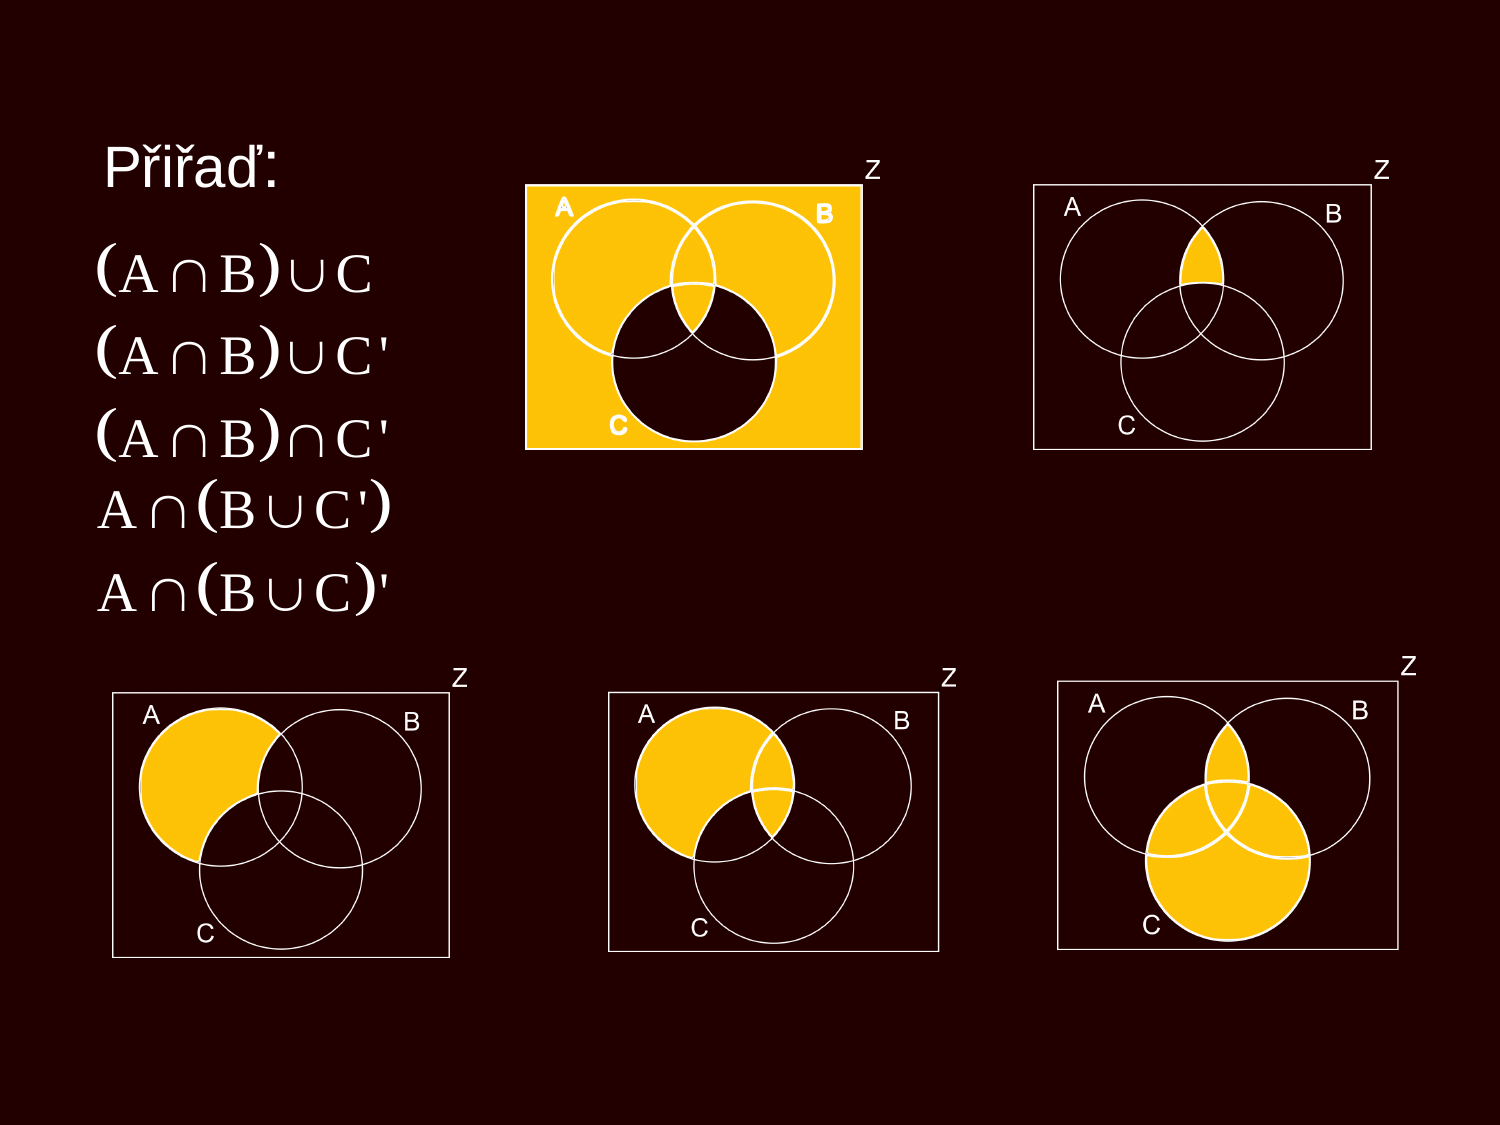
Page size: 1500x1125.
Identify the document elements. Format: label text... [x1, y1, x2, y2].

list Přiřaď: [88, 113, 327, 222]
picture [525, 160, 880, 450]
picture [608, 668, 956, 952]
picture [1057, 656, 1416, 950]
picture [112, 668, 467, 958]
picture [1033, 160, 1389, 450]
chart [88, 231, 396, 644]
